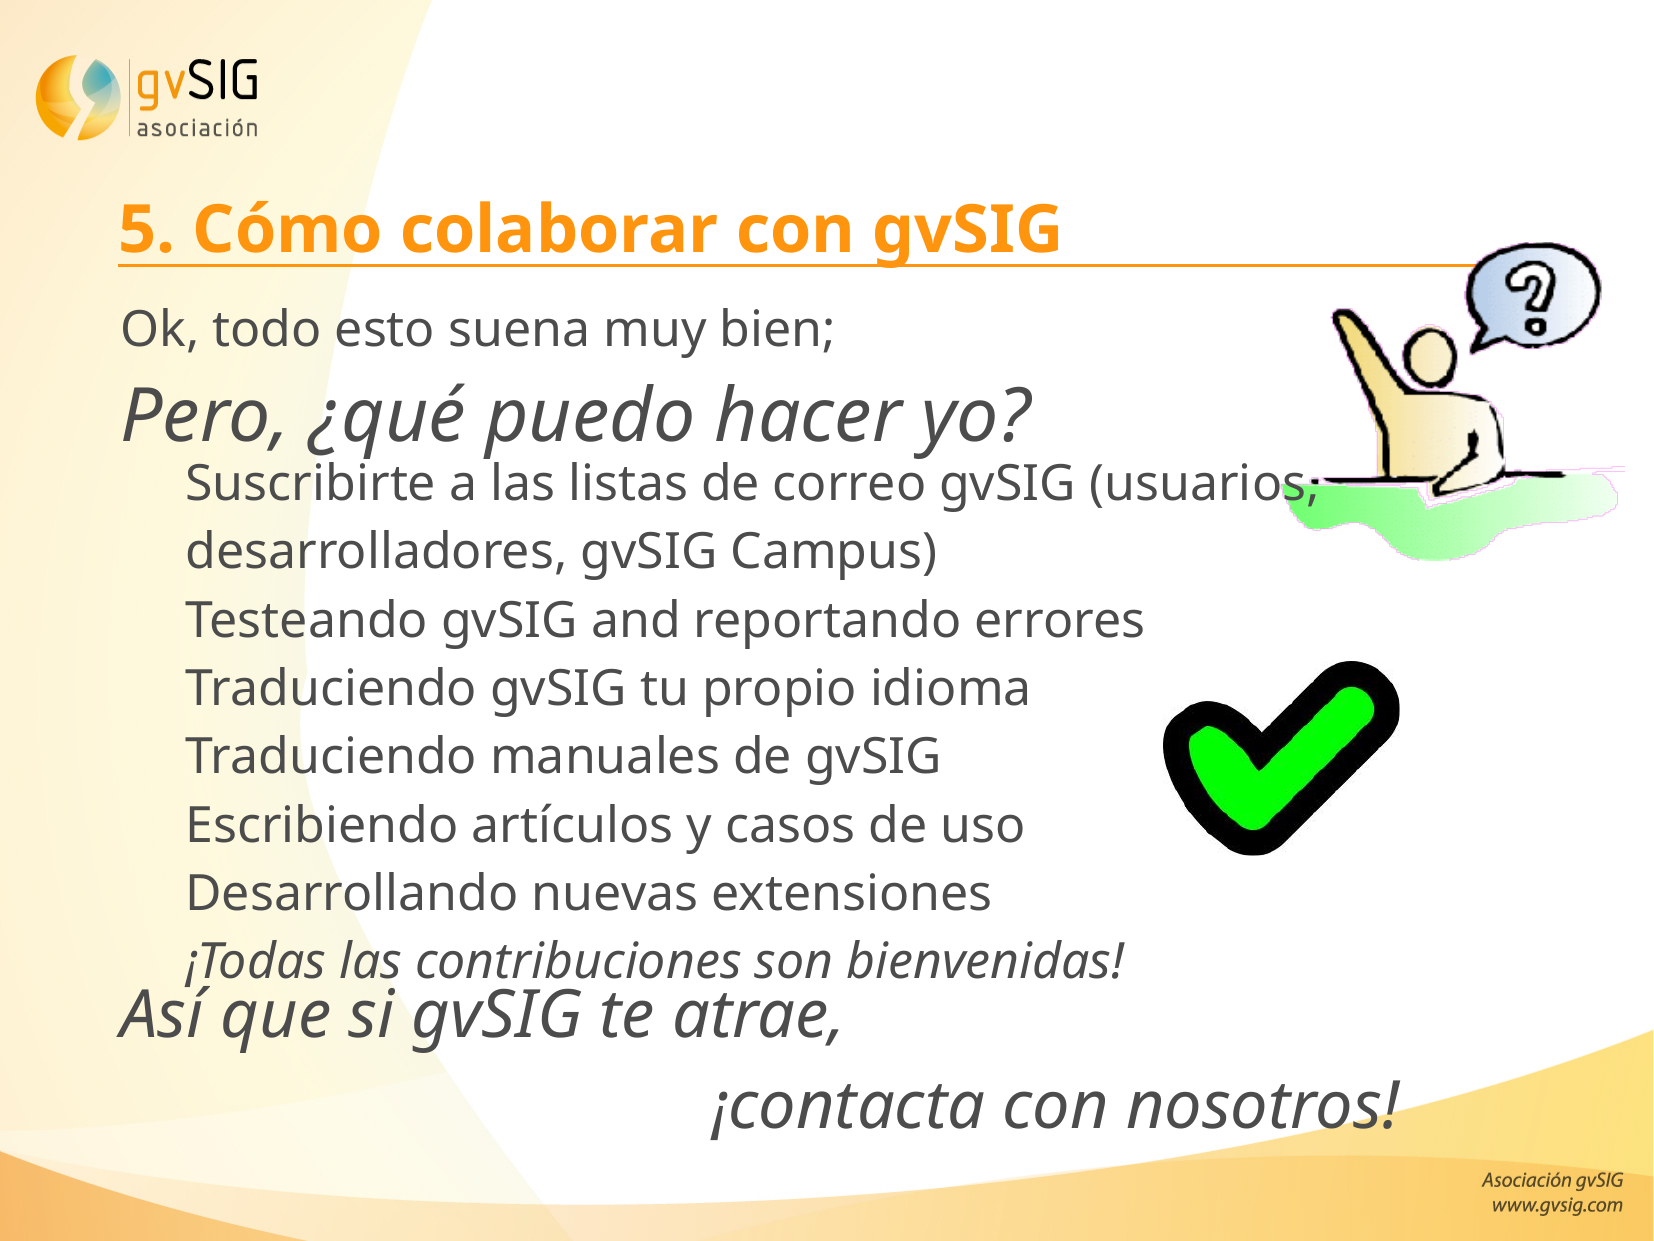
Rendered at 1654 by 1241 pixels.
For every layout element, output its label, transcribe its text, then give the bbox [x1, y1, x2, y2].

text_box Ok, todo esto suena muy bien; Pero, ¿qué puedo hacer yo? [120, 304, 1269, 451]
title 5. Cómo colaborar con gvSIG [118, 177, 1607, 276]
text_box Suscribirte a las listas de correo gvSIG (usuarios, desarrolladores, gvSIG Campus) Testeando gvSIG and reportando errores Traduciendo gvSIG tu propio idioma Traduciendo manuales de gvSIG Escribiendo artículos y casos de uso Desarrollando nuevas extensiones ¡Todas las contribuciones son bienvenidas! [185, 487, 1453, 954]
text_box Así que si gvSIG te atrae, ¡contacta con nosotros! [120, 979, 1595, 1135]
picture [0, 0, 1654, 1241]
